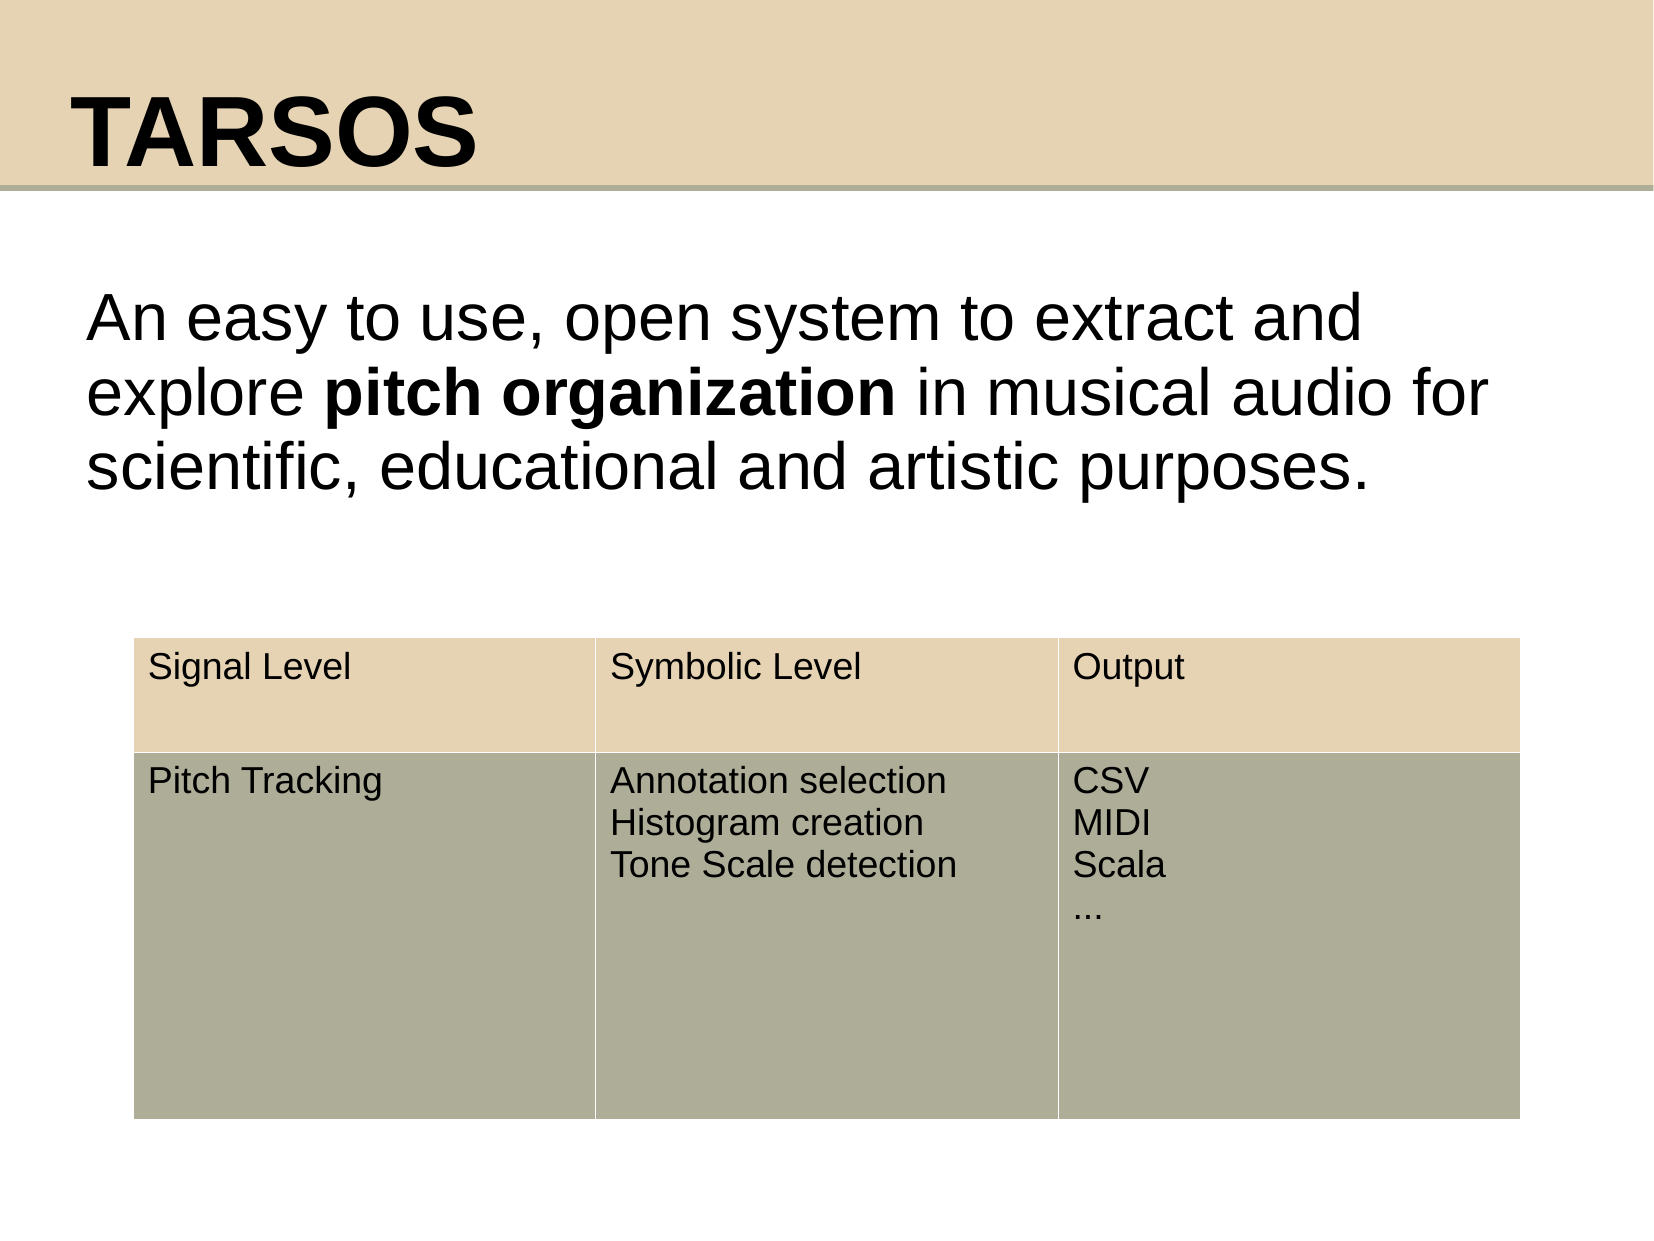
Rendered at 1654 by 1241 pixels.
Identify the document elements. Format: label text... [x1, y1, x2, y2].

table_cell Pitch Tracking [134, 753, 595, 1119]
table_cell CSV MIDI Scala ... [1059, 753, 1520, 1119]
table_cell Annotation selection Histogram creation Tone Scale detection [596, 753, 1058, 1119]
subtitle An easy to use, open system to extract and explore pitch organization in musical audio for scientific, educational and artistic purposes. [86, 272, 1576, 587]
table_header Output [1059, 638, 1520, 752]
table_header Symbolic Level [596, 638, 1058, 752]
title TARSOS [0, 0, 1654, 188]
table_header Signal Level [134, 638, 595, 752]
